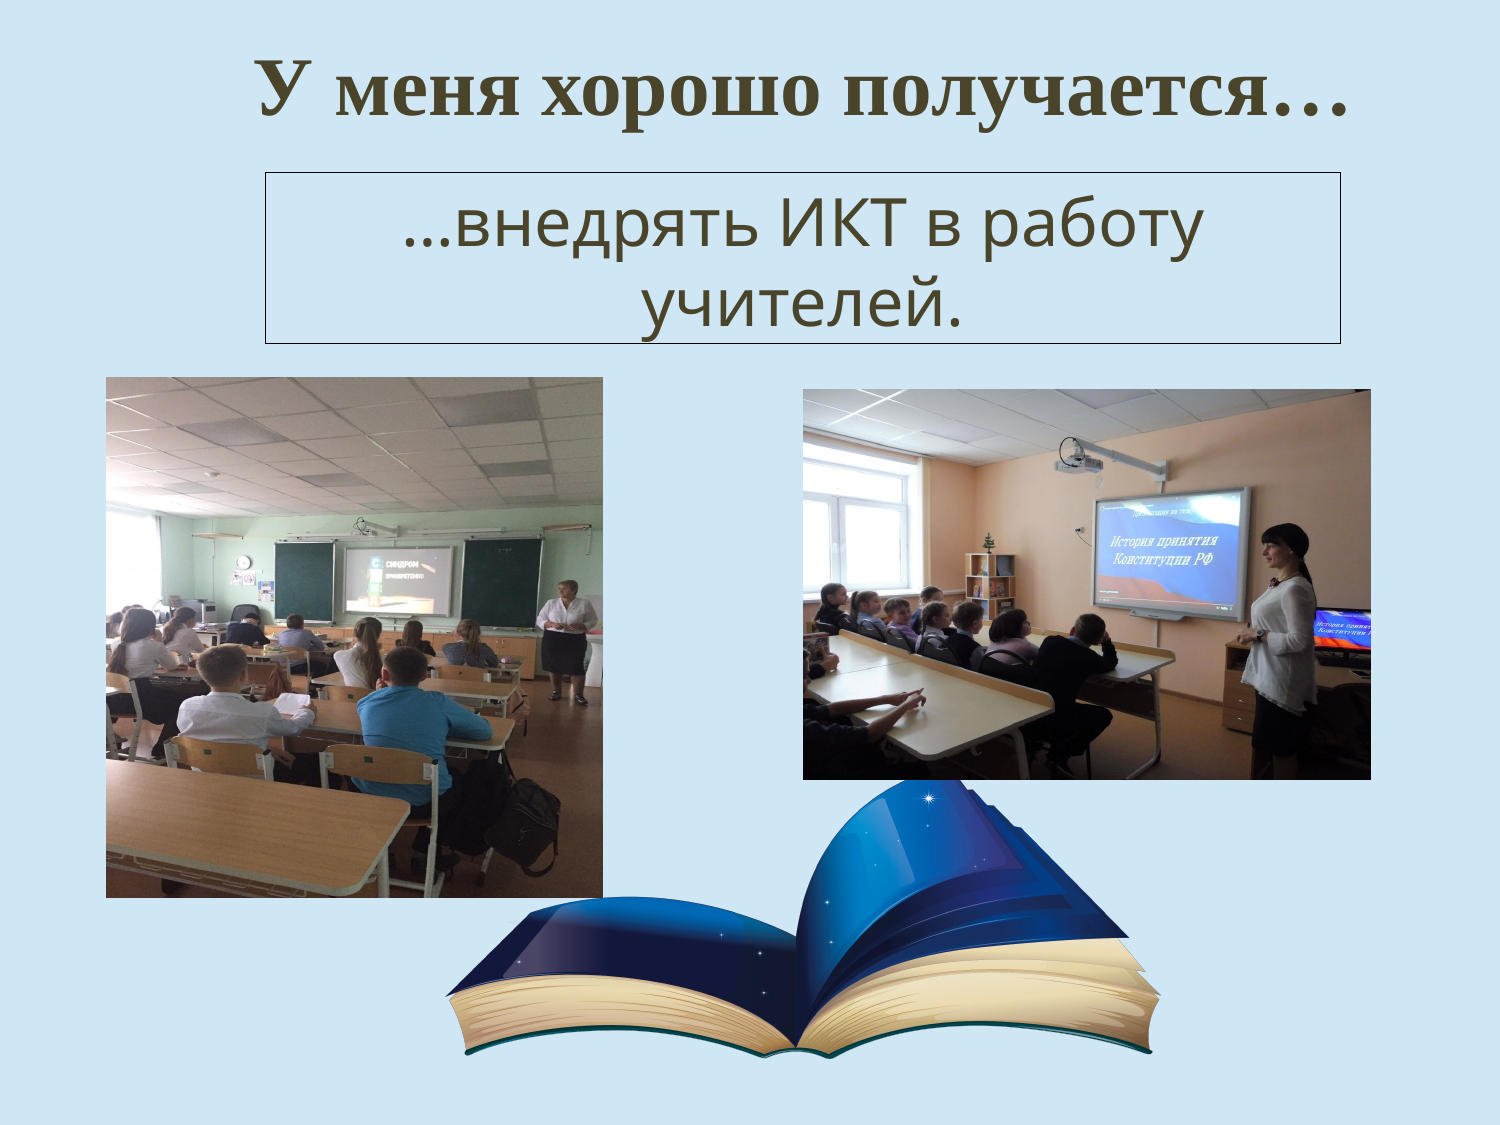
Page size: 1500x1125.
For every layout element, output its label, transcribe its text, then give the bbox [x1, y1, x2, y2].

list …внедрять ИКТ в работу учителей. [265, 172, 1341, 344]
title У меня хорошо получается… [153, 25, 1453, 173]
picture [106, 377, 1371, 1059]
